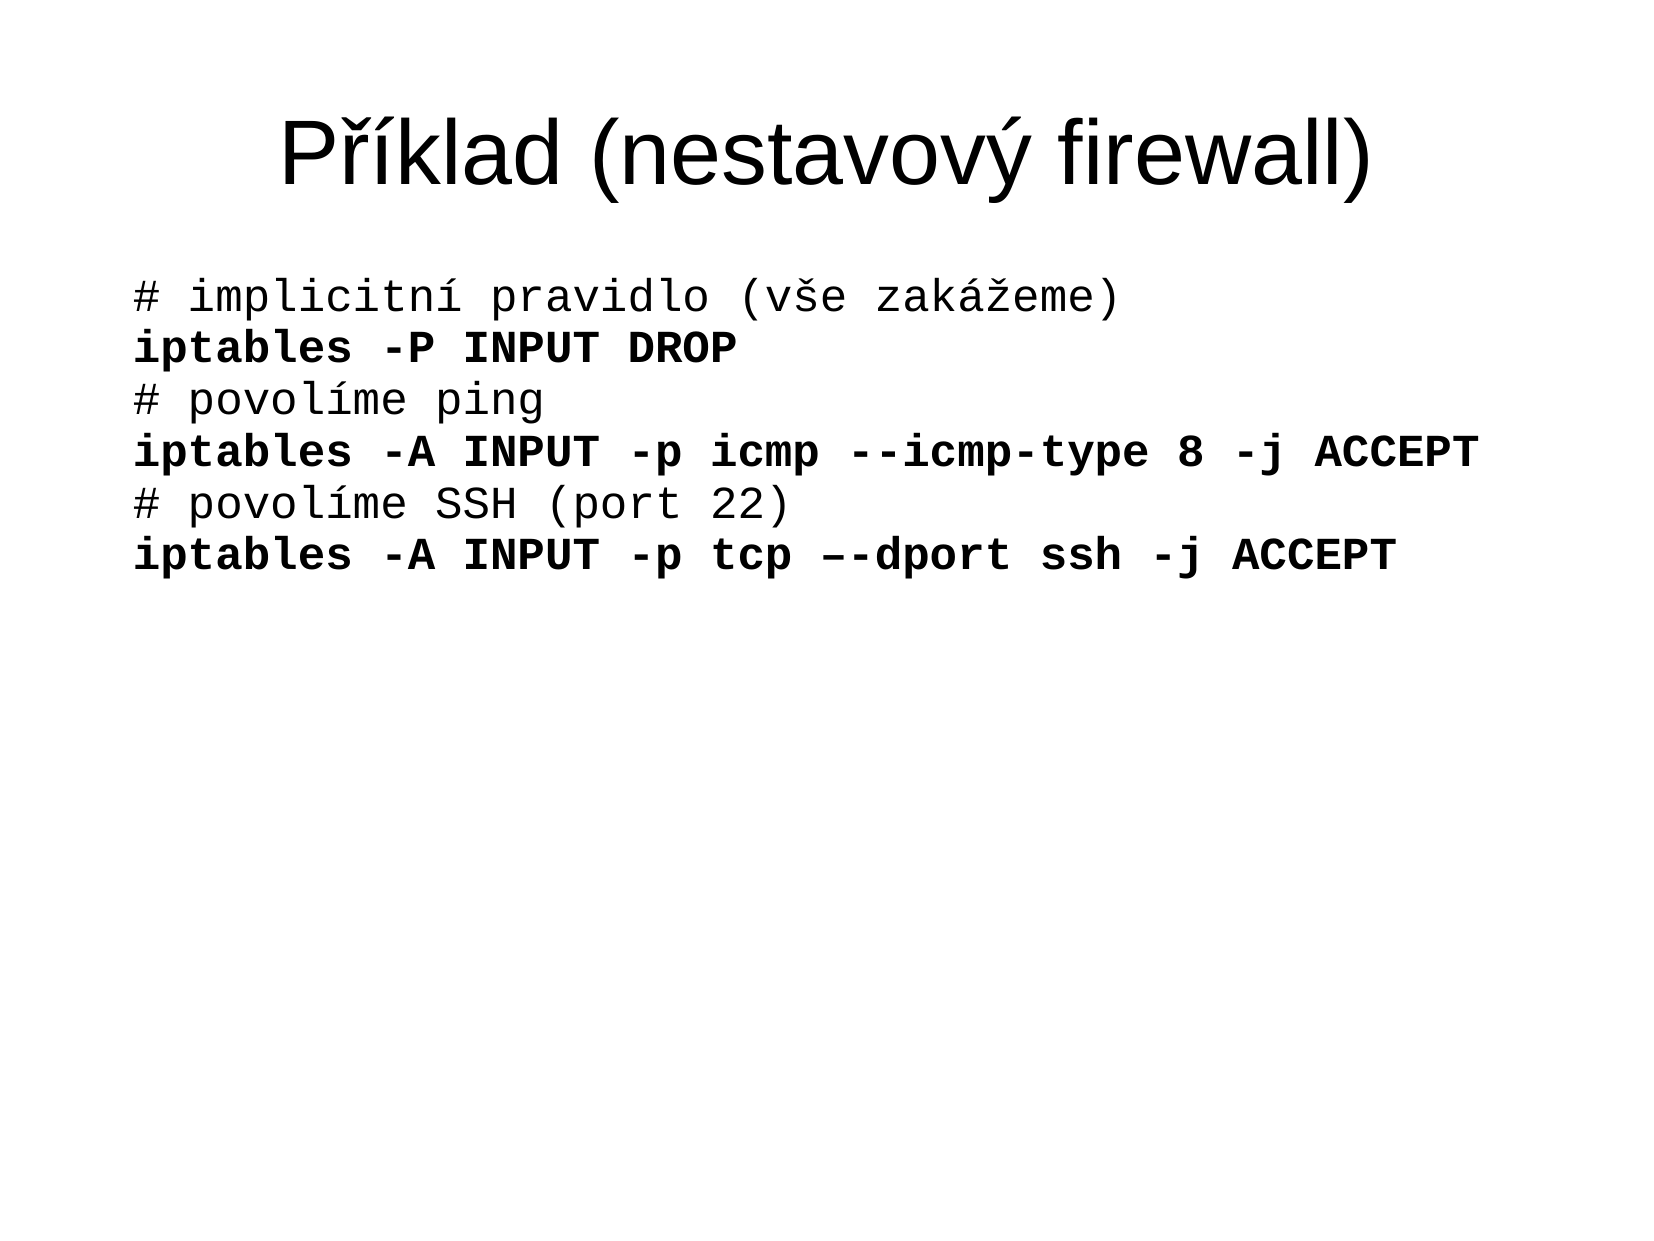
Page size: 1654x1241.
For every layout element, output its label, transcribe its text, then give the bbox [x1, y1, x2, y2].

text_box # implicitní pravidlo (vše zakážeme) iptables -P INPUT DROP # povolíme ping iptables -A INPUT -p icmp --icmp-type 8 -j ACCEPT # povolíme SSH (port 22) iptables -A INPUT -p tcp –-dport ssh -j ACCEPT [118, 265, 1595, 591]
title Příklad (nestavový firewall) [82, 49, 1571, 257]
